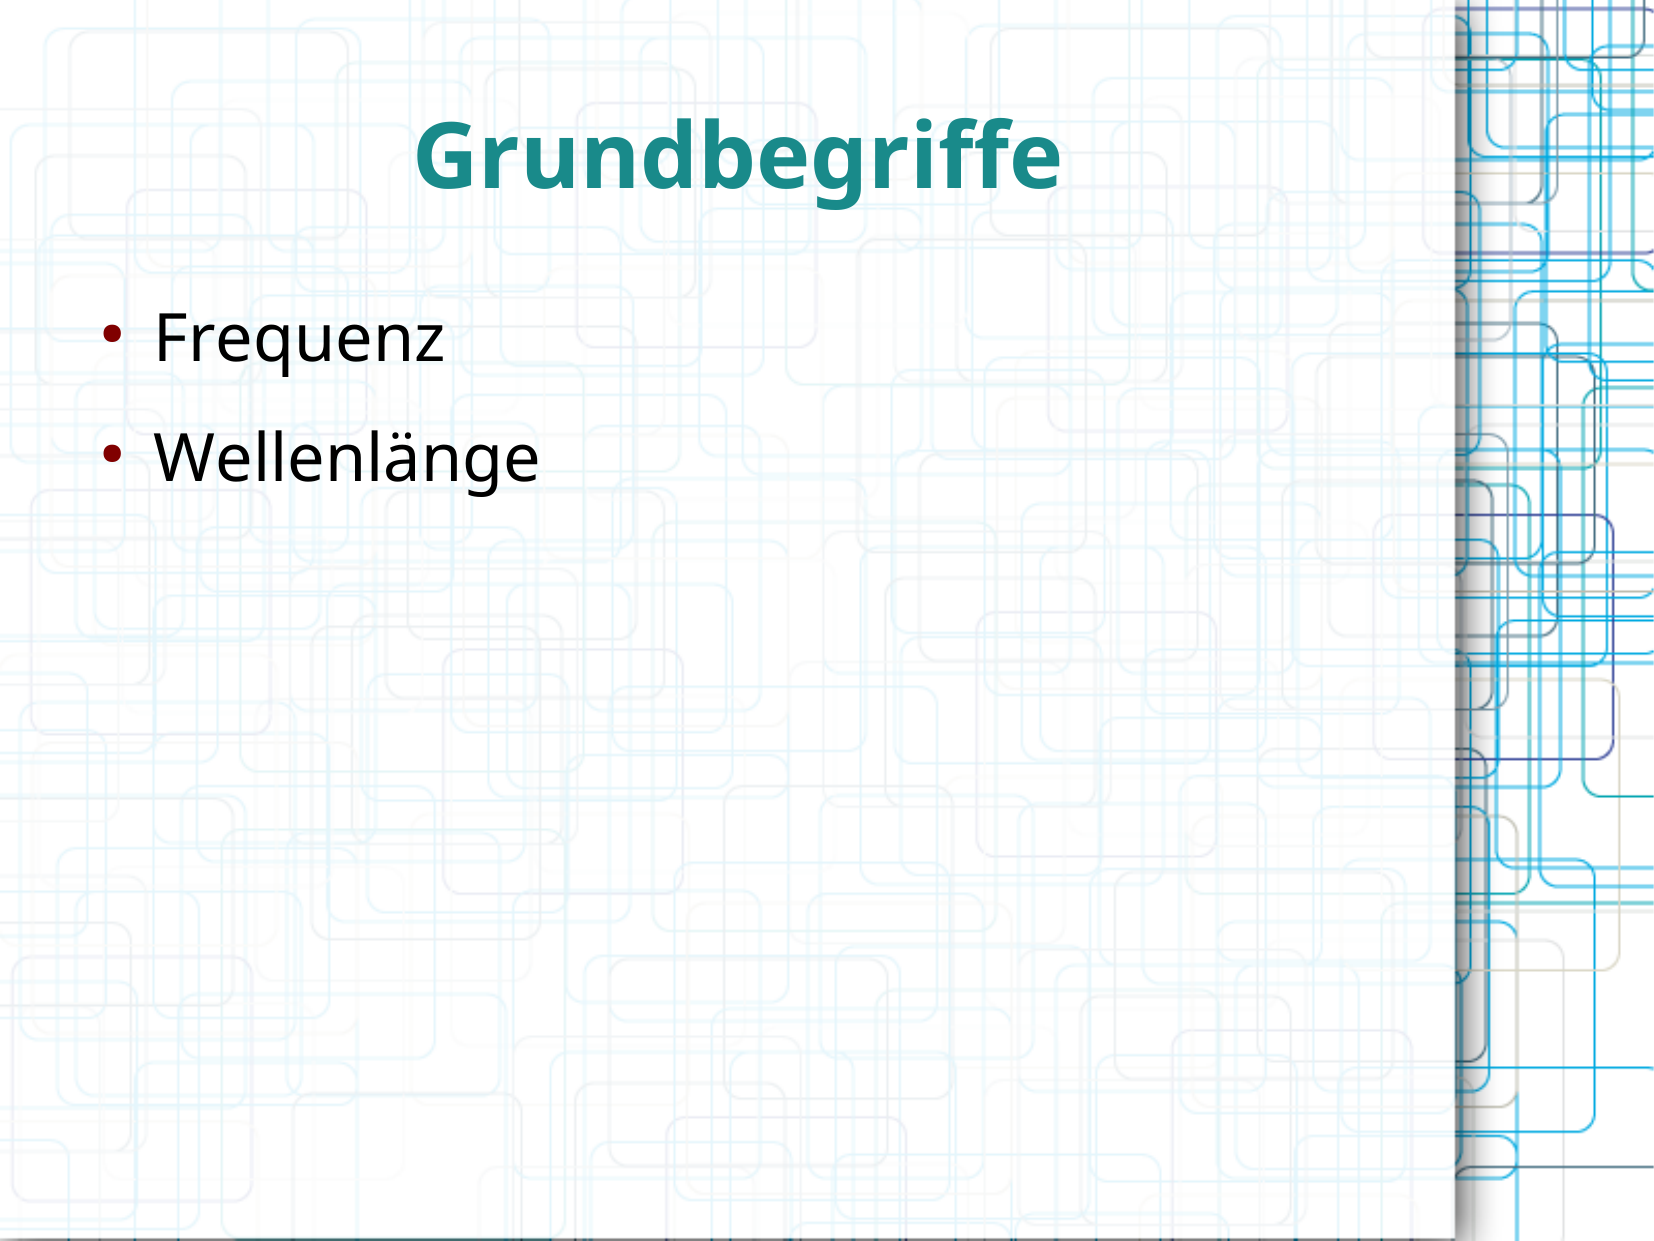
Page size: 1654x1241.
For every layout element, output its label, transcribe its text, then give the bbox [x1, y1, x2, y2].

picture [0, 0, 1654, 1241]
title Grundbegriffe [59, 49, 1418, 257]
list Frequenz Wellenlänge [82, 290, 1418, 1010]
